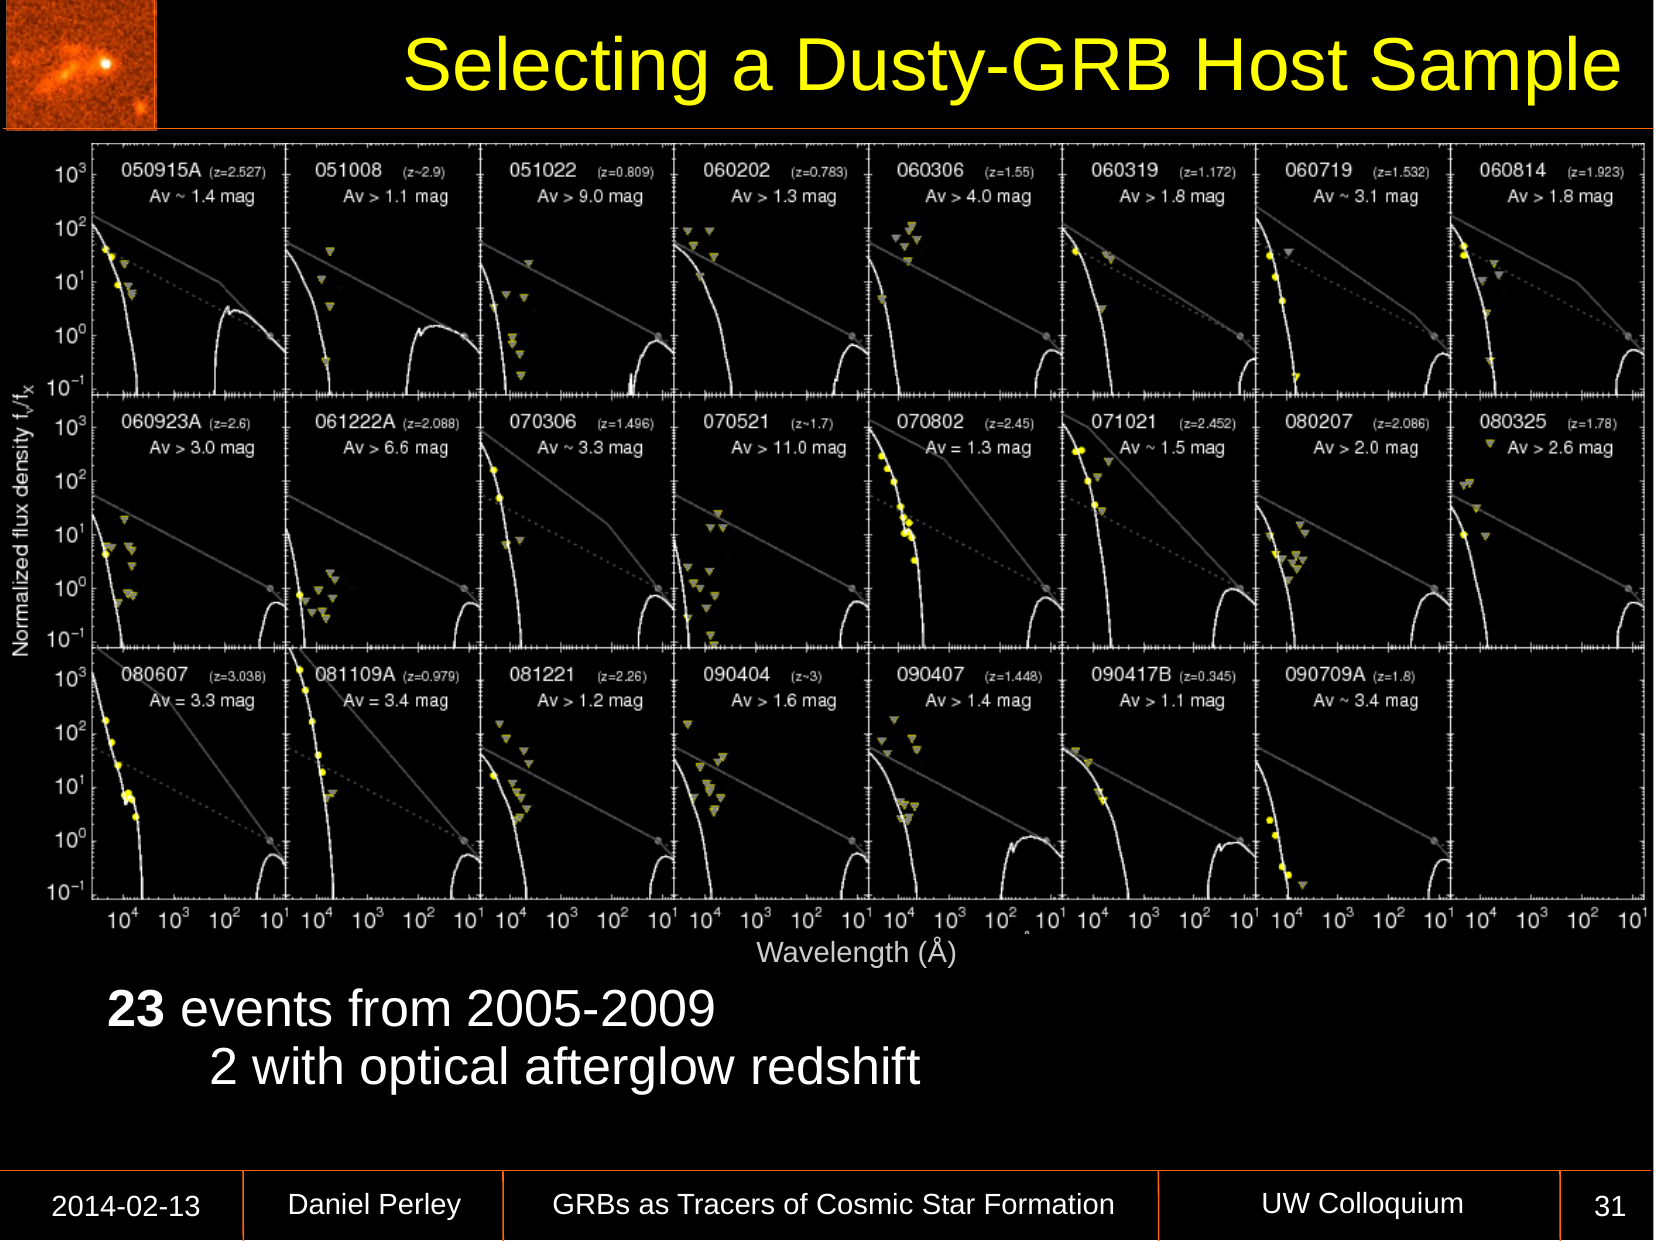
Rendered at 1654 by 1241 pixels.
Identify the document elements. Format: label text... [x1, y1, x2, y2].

picture [7, 0, 154, 128]
picture [0, 143, 1652, 934]
title Selecting a Dusty-GRB Host Sample [187, 21, 1624, 108]
text_box 23 events from 2005-2009 2 with optical afterglow redshift [93, 913, 1308, 1161]
text_box Wavelength (Å) [706, 925, 1007, 980]
